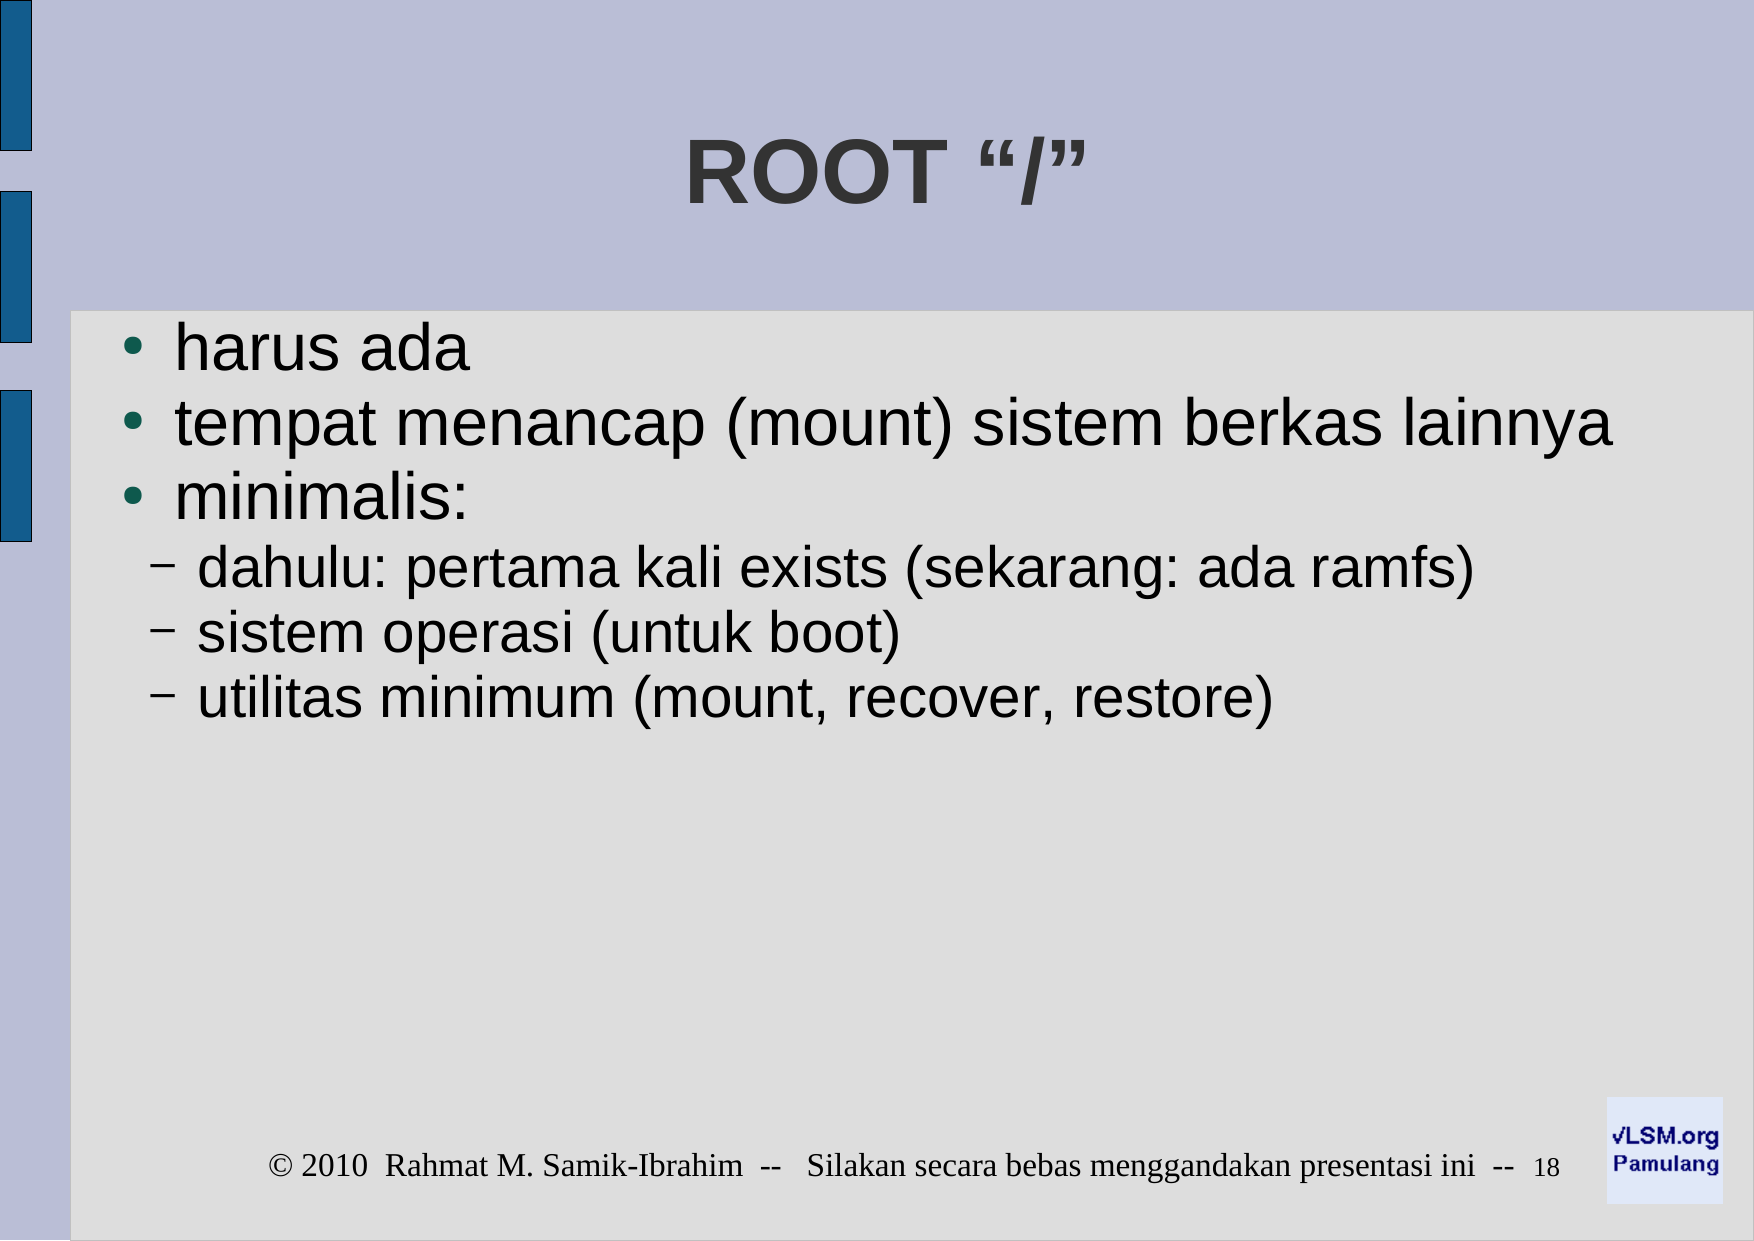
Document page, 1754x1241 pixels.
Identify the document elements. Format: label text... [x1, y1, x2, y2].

list harus ada tempat menancap (mount) sistem berkas lainnya minimalis: dahulu: pertama kali exists (sekarang: ada ramfs) sistem operasi (untuk boot) utilitas minimum (mount, recover, restore) [103, 310, 1674, 1102]
title ROOT “/” [77, 99, 1700, 244]
picture [1607, 1097, 1723, 1204]
